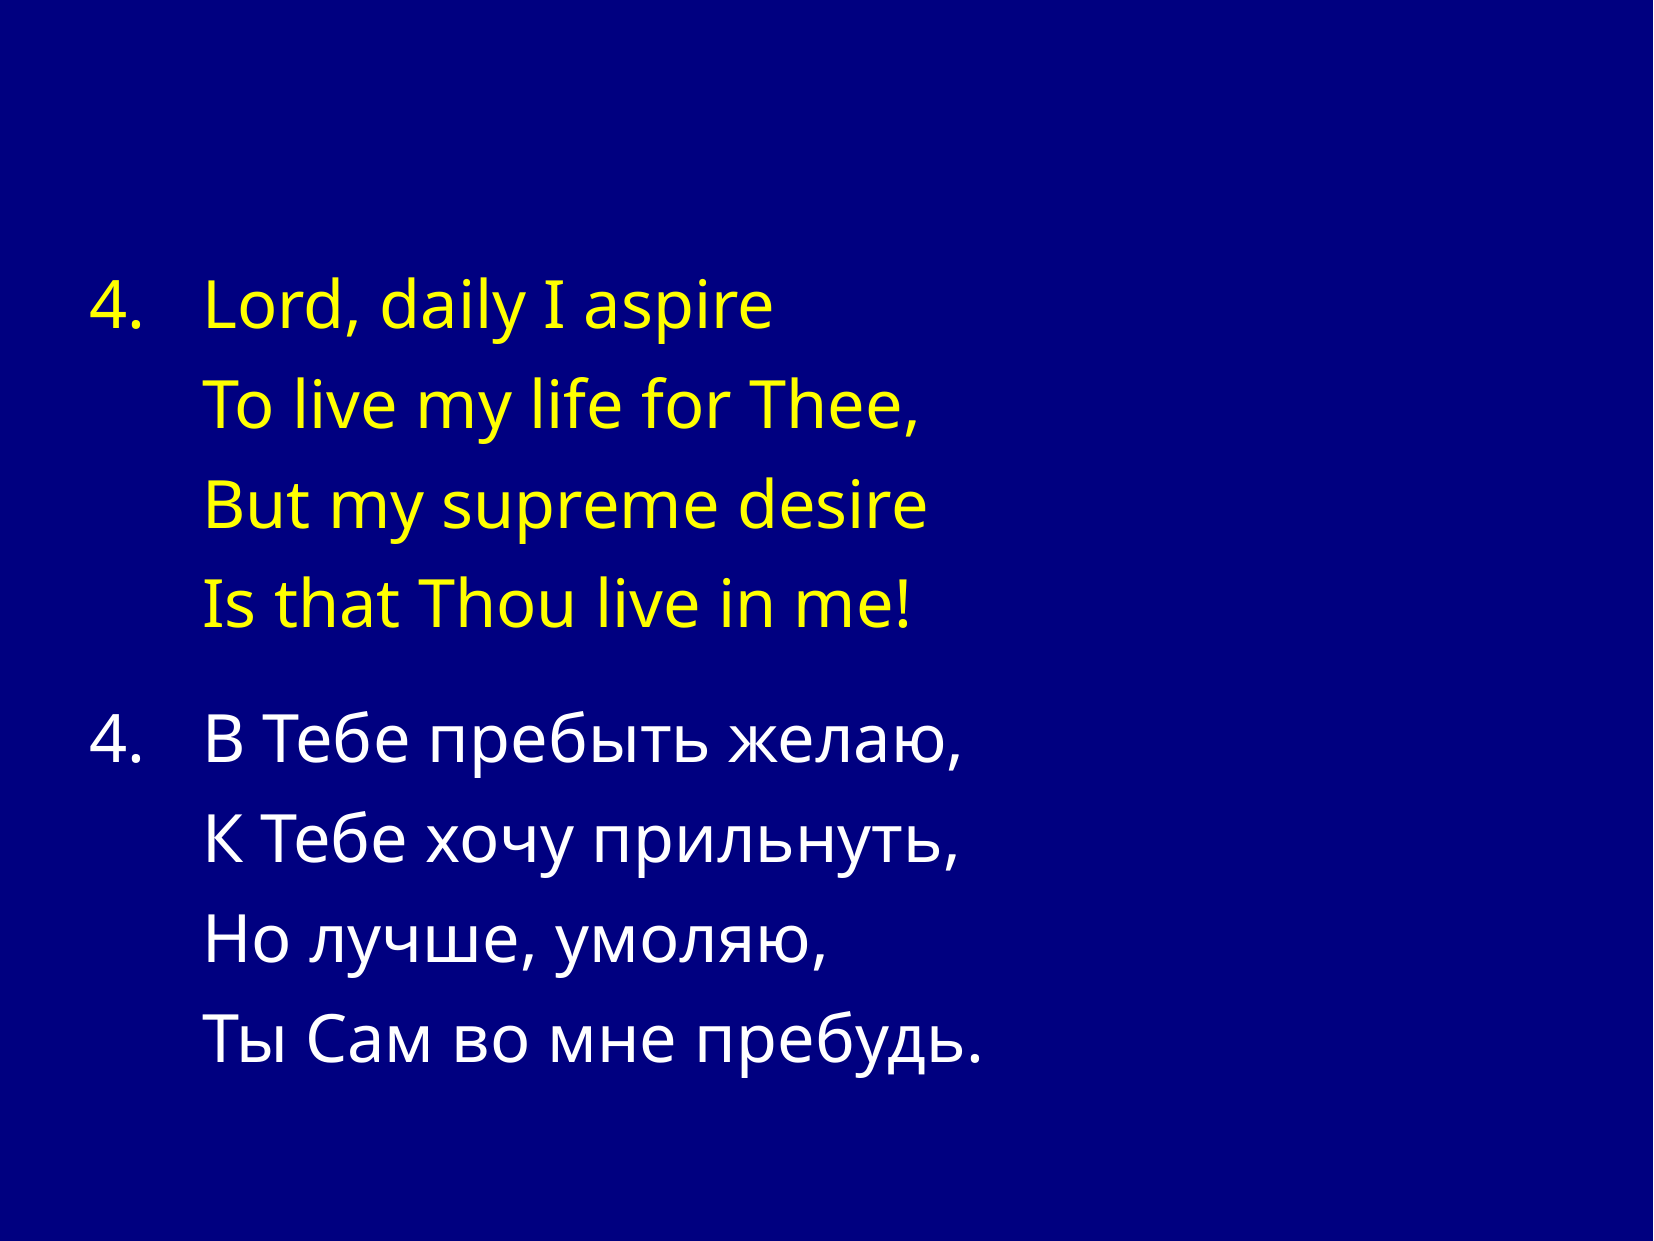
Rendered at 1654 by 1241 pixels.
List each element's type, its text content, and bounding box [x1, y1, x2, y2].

text_box 4. Lord, daily I aspire To live my life for Thee, But my supreme desire Is that Thou live in me! [75, 150, 1576, 638]
text_box 4. В Тебе пребыть желаю, К Тебе хочу прильнуть, Но лучше, умоляю, Ты Сам во мне пребудь. [75, 675, 1576, 1163]
